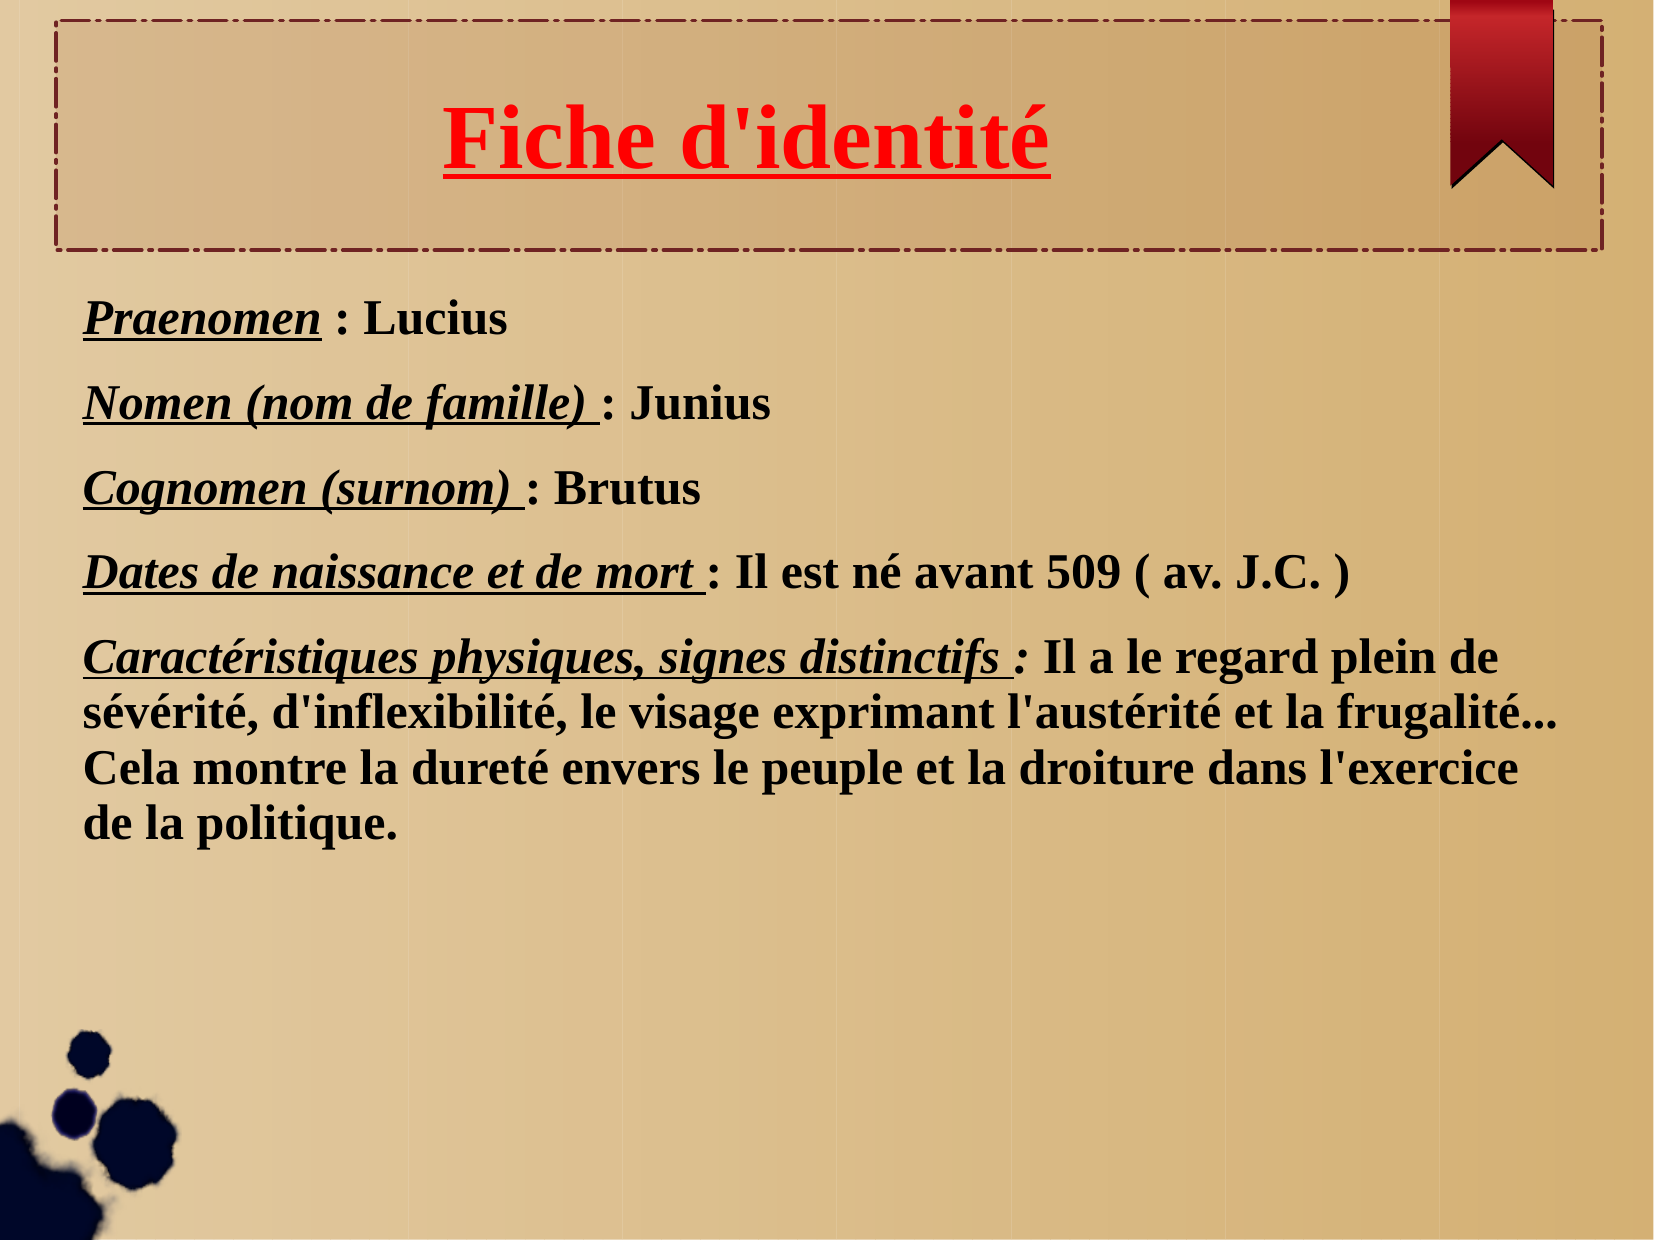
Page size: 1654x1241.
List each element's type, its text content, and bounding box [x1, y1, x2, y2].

title Fiche d'identité [82, 47, 1412, 229]
list Praenomen : Lucius Nomen (nom de famille) : Junius Cognomen (surnom) : Brutus Dates de naissance et de mort : Il est né avant 509 ( av. J.C. ) Caractéristiques physiques, signes distinctifs : Il a le regard plein de sévérité, d'inflexibilité, le visage exprimant l'austérité et la frugalité... Cela montre la dureté envers le peuple et la droiture dans l'exercice de la politique. [82, 290, 1571, 1109]
